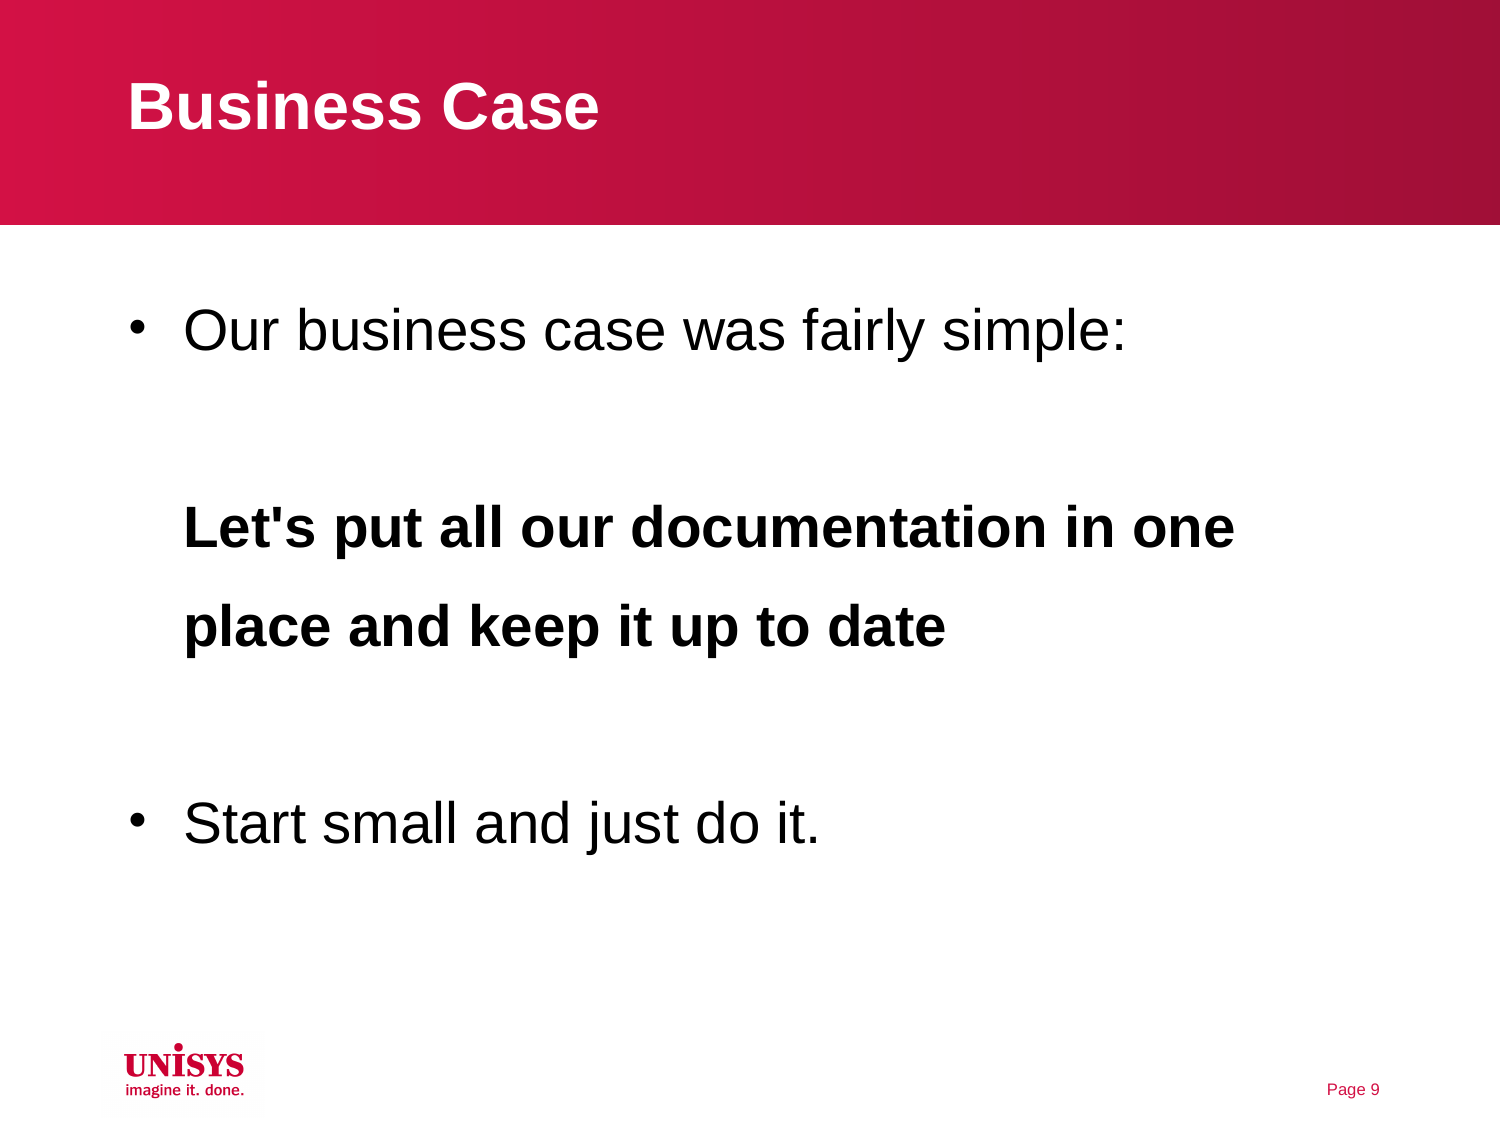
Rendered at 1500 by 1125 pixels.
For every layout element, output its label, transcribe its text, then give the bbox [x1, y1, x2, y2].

title Business Case [112, 14, 1387, 202]
list Our business case was fairly simple: Let's put all our documentation in one place and keep it up to date Start small and just do it. [112, 284, 1387, 1028]
picture [101, 1031, 265, 1118]
